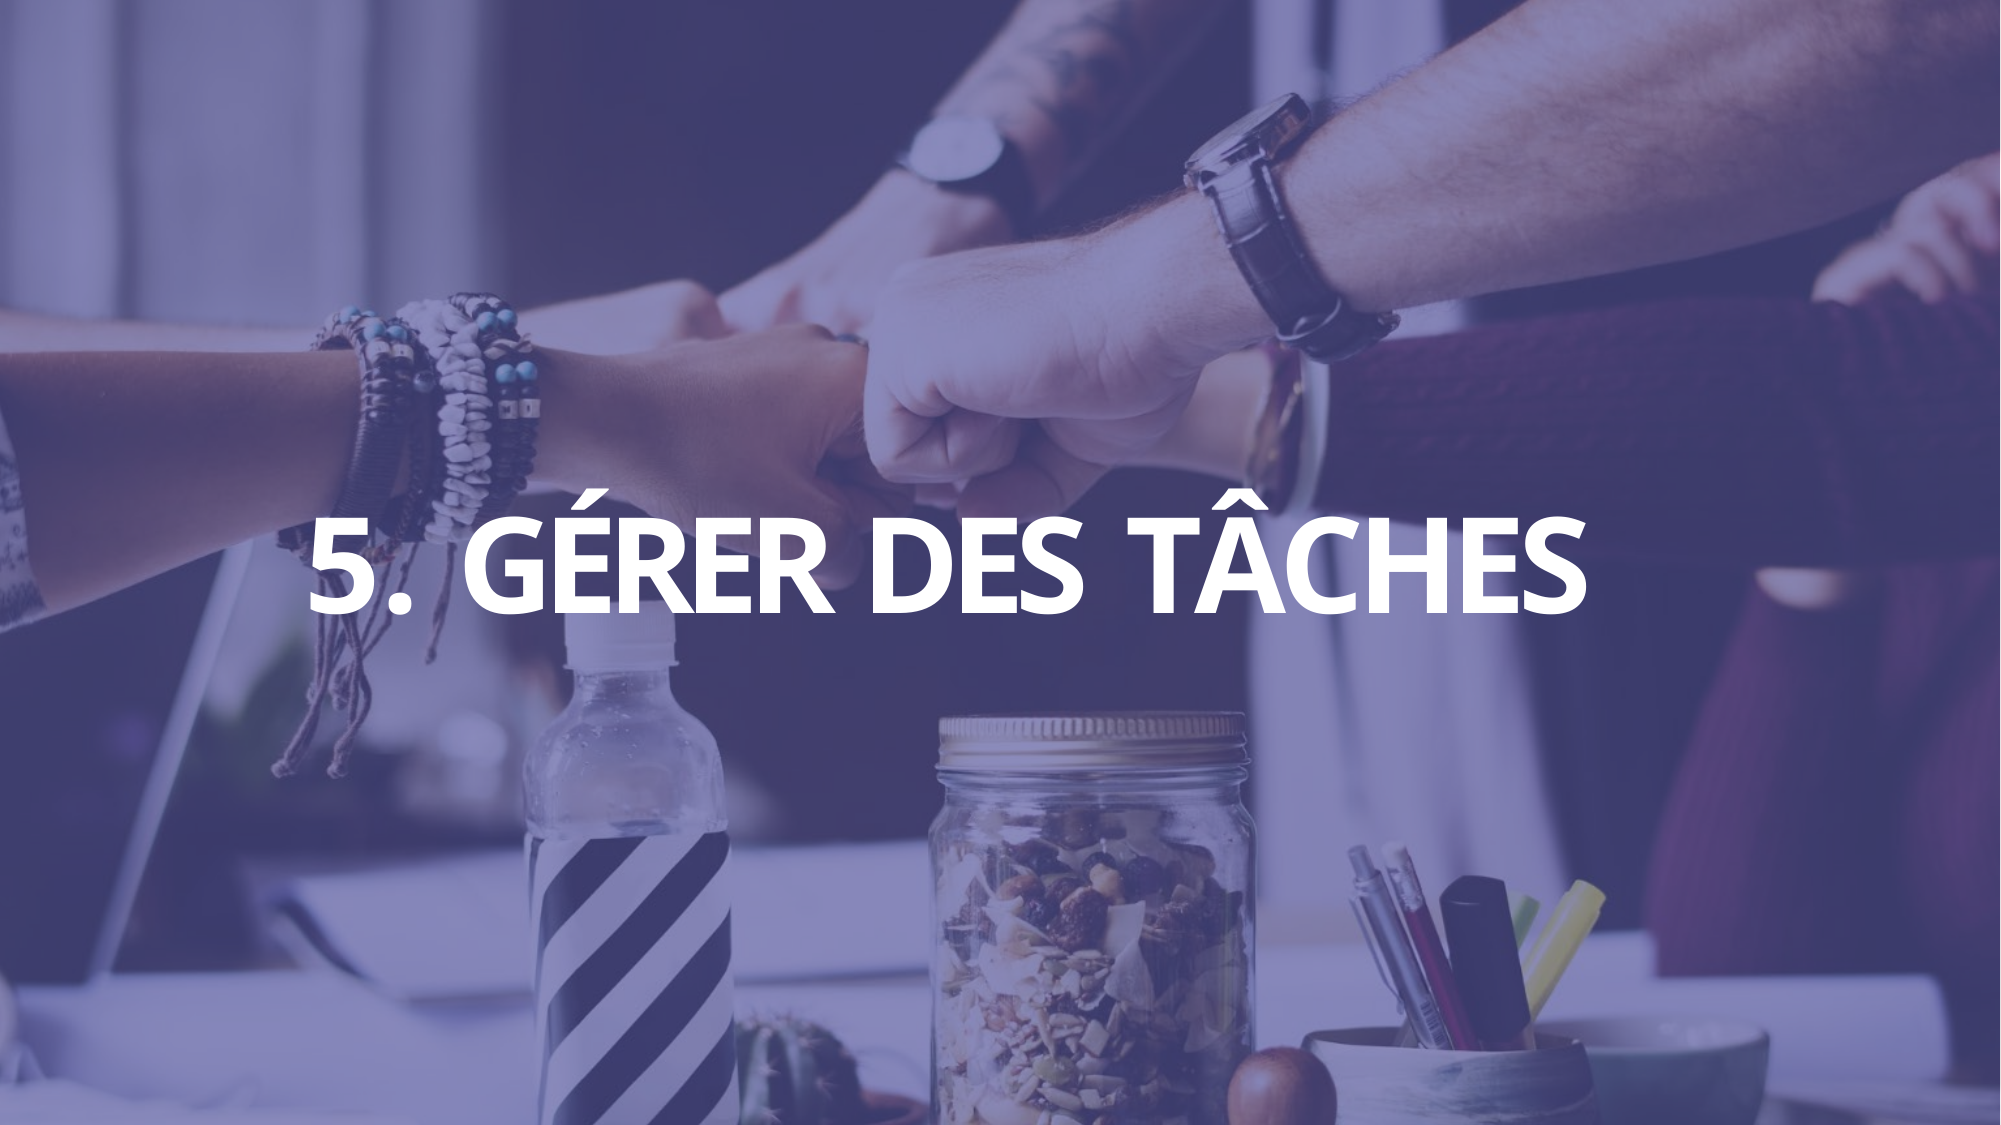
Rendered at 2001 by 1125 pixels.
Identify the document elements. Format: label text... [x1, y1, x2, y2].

title 5. GÉRER DES TÂCHES [302, 477, 1698, 642]
text_box [0, 0, 2000, 1125]
